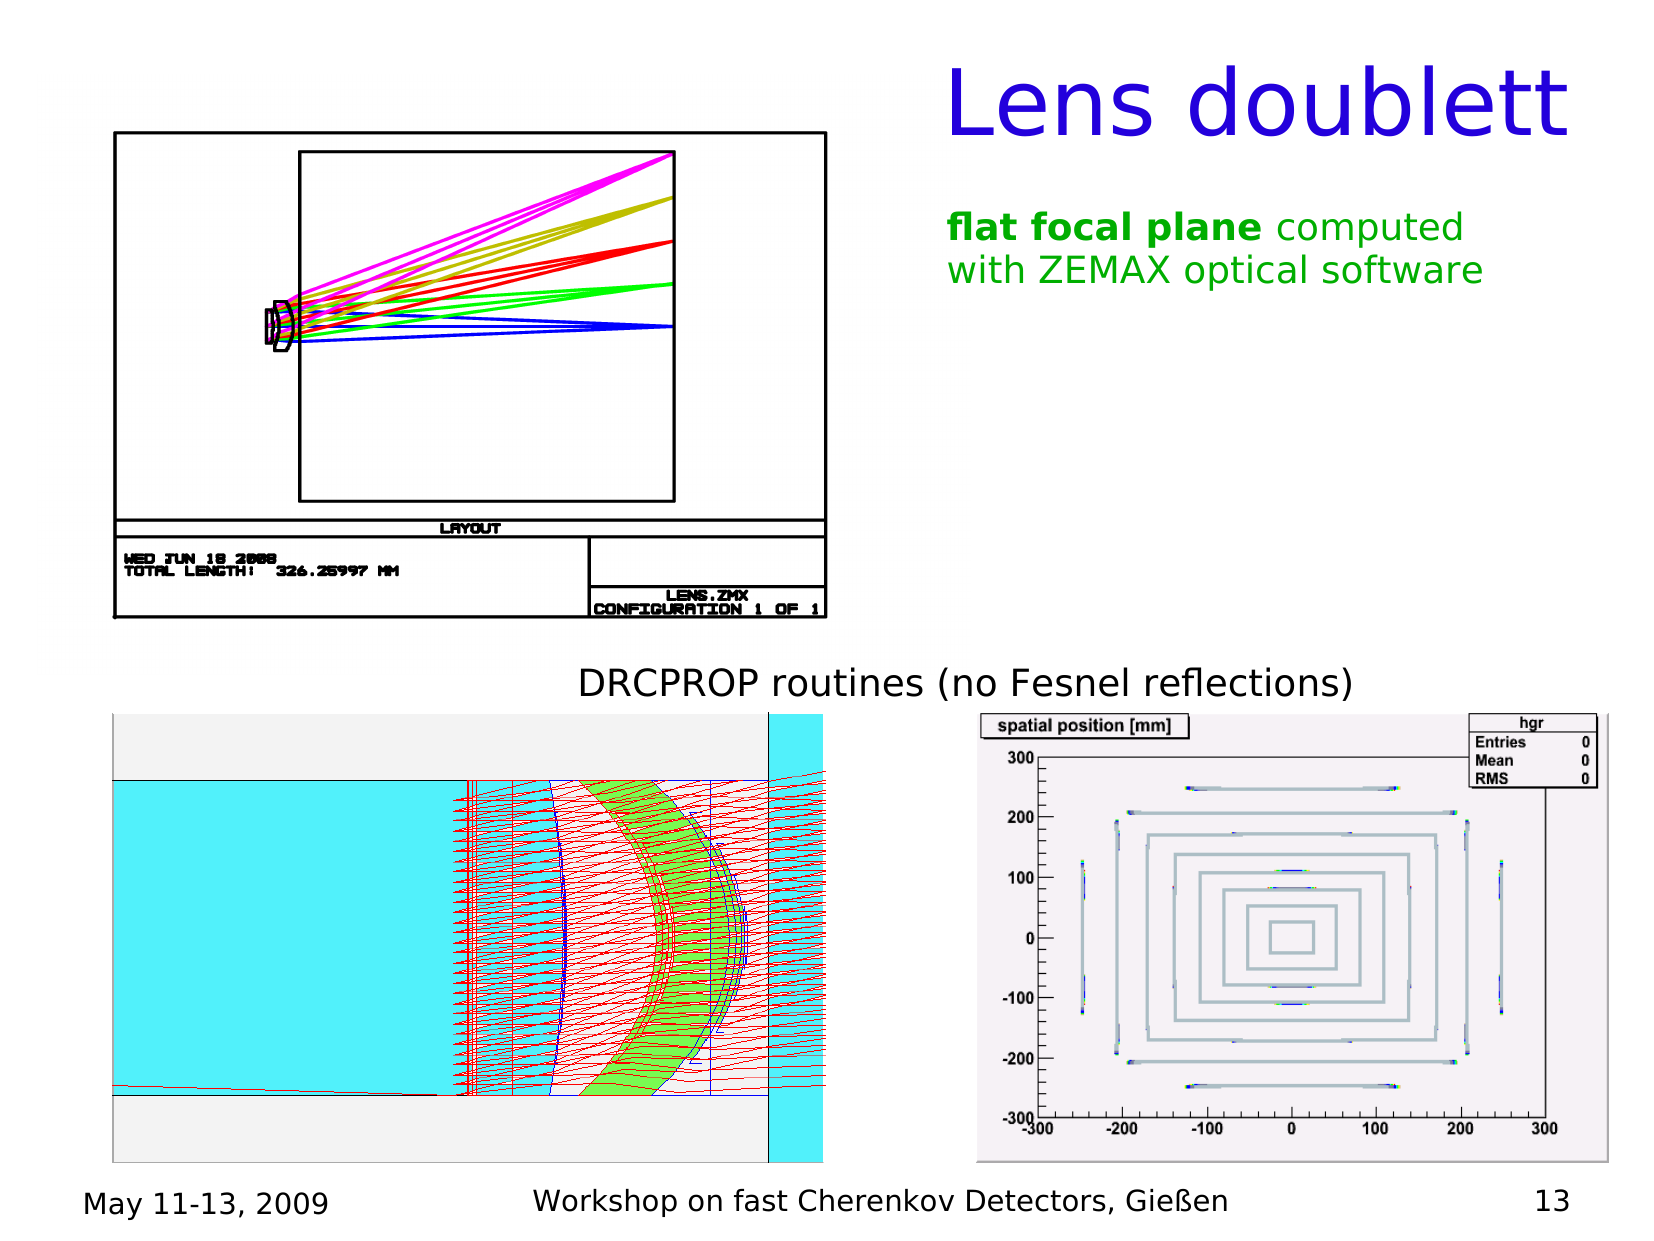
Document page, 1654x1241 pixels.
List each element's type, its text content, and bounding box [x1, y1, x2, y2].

picture [975, 712, 1609, 1163]
picture [112, 712, 826, 1163]
text_box flat focal plane computed with ZEMAX optical software [931, 198, 1512, 301]
title Lens doublett [82, 49, 1571, 157]
picture [37, 74, 971, 676]
text_box DRCPROP routines (no Fesnel reflections) [562, 654, 1371, 713]
